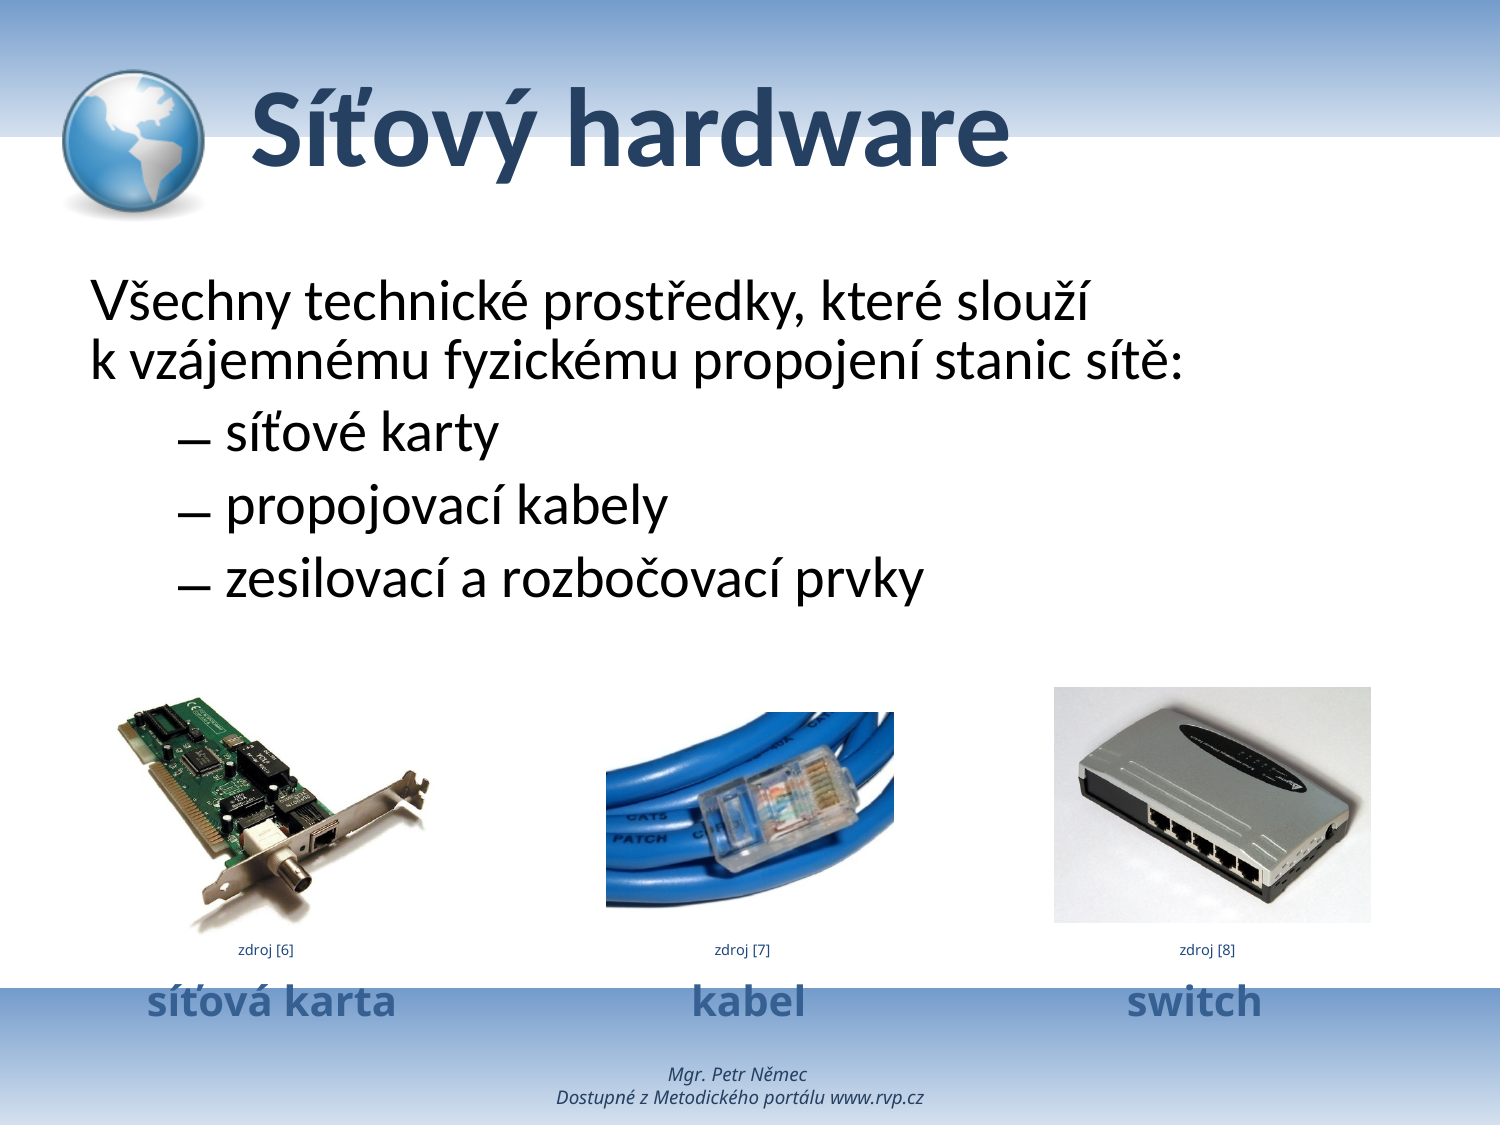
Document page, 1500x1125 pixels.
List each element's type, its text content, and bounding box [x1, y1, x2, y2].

text_box kabel [676, 967, 822, 1033]
picture [56, 67, 211, 222]
text_box zdroj [8] [1164, 933, 1255, 967]
text_box zdroj [7] [699, 933, 786, 967]
text_box zdroj [6] [223, 933, 309, 967]
picture [1054, 687, 1371, 923]
picture [606, 712, 894, 929]
title Síťový hardware [235, 45, 1426, 233]
text_box switch [1111, 967, 1278, 1033]
text_box síťová karta [107, 967, 437, 1033]
picture [98, 693, 442, 942]
list Všechny technické prostředky, které slouží k vzájemnému fyzickému propojení stanic sítě: síťové karty propojovací kabely zesilovací a rozbočovací prvky [75, 260, 1426, 693]
